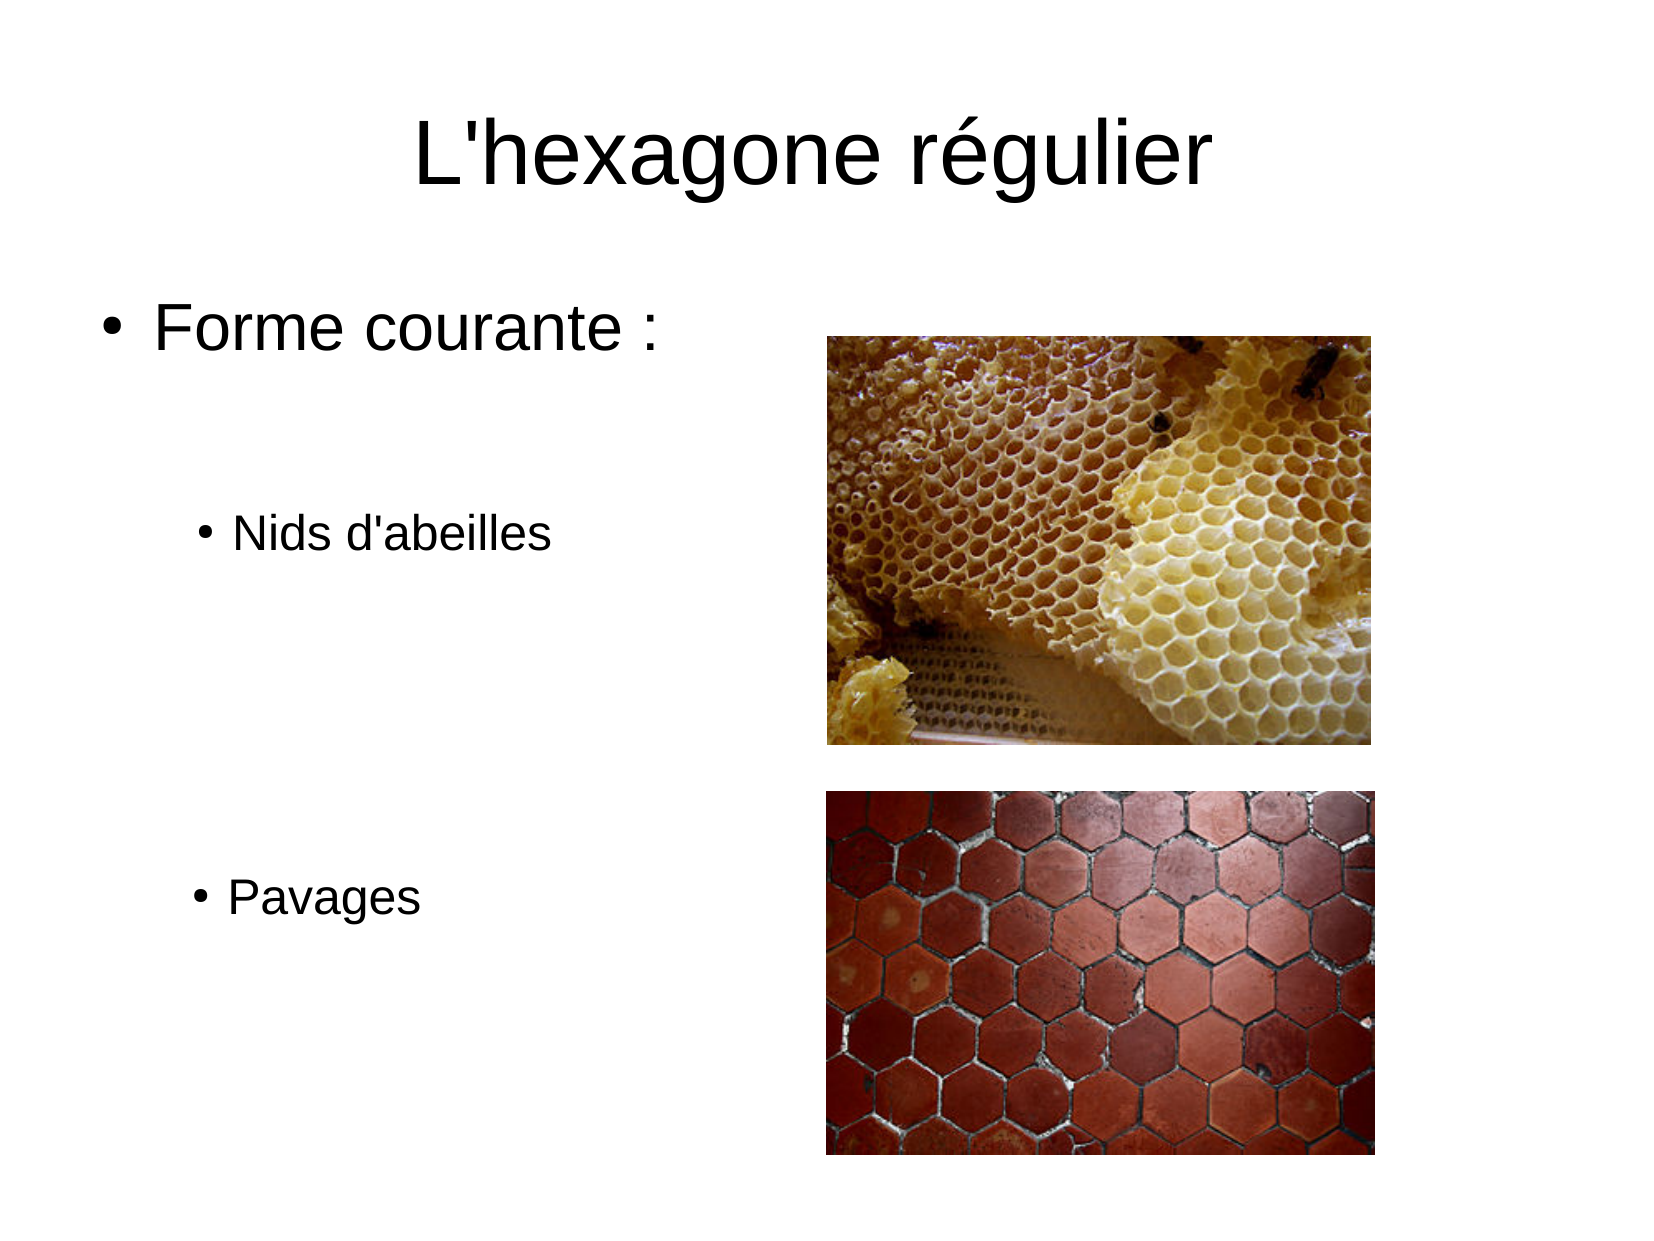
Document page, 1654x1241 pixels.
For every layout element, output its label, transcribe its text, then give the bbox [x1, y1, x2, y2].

title L'hexagone régulier [82, 49, 1571, 257]
text_box Pavages [141, 862, 461, 934]
picture [827, 336, 1371, 745]
picture [826, 791, 1375, 1155]
text_box Nids d'abeilles [146, 498, 567, 570]
list Forme courante : [82, 290, 1571, 1010]
